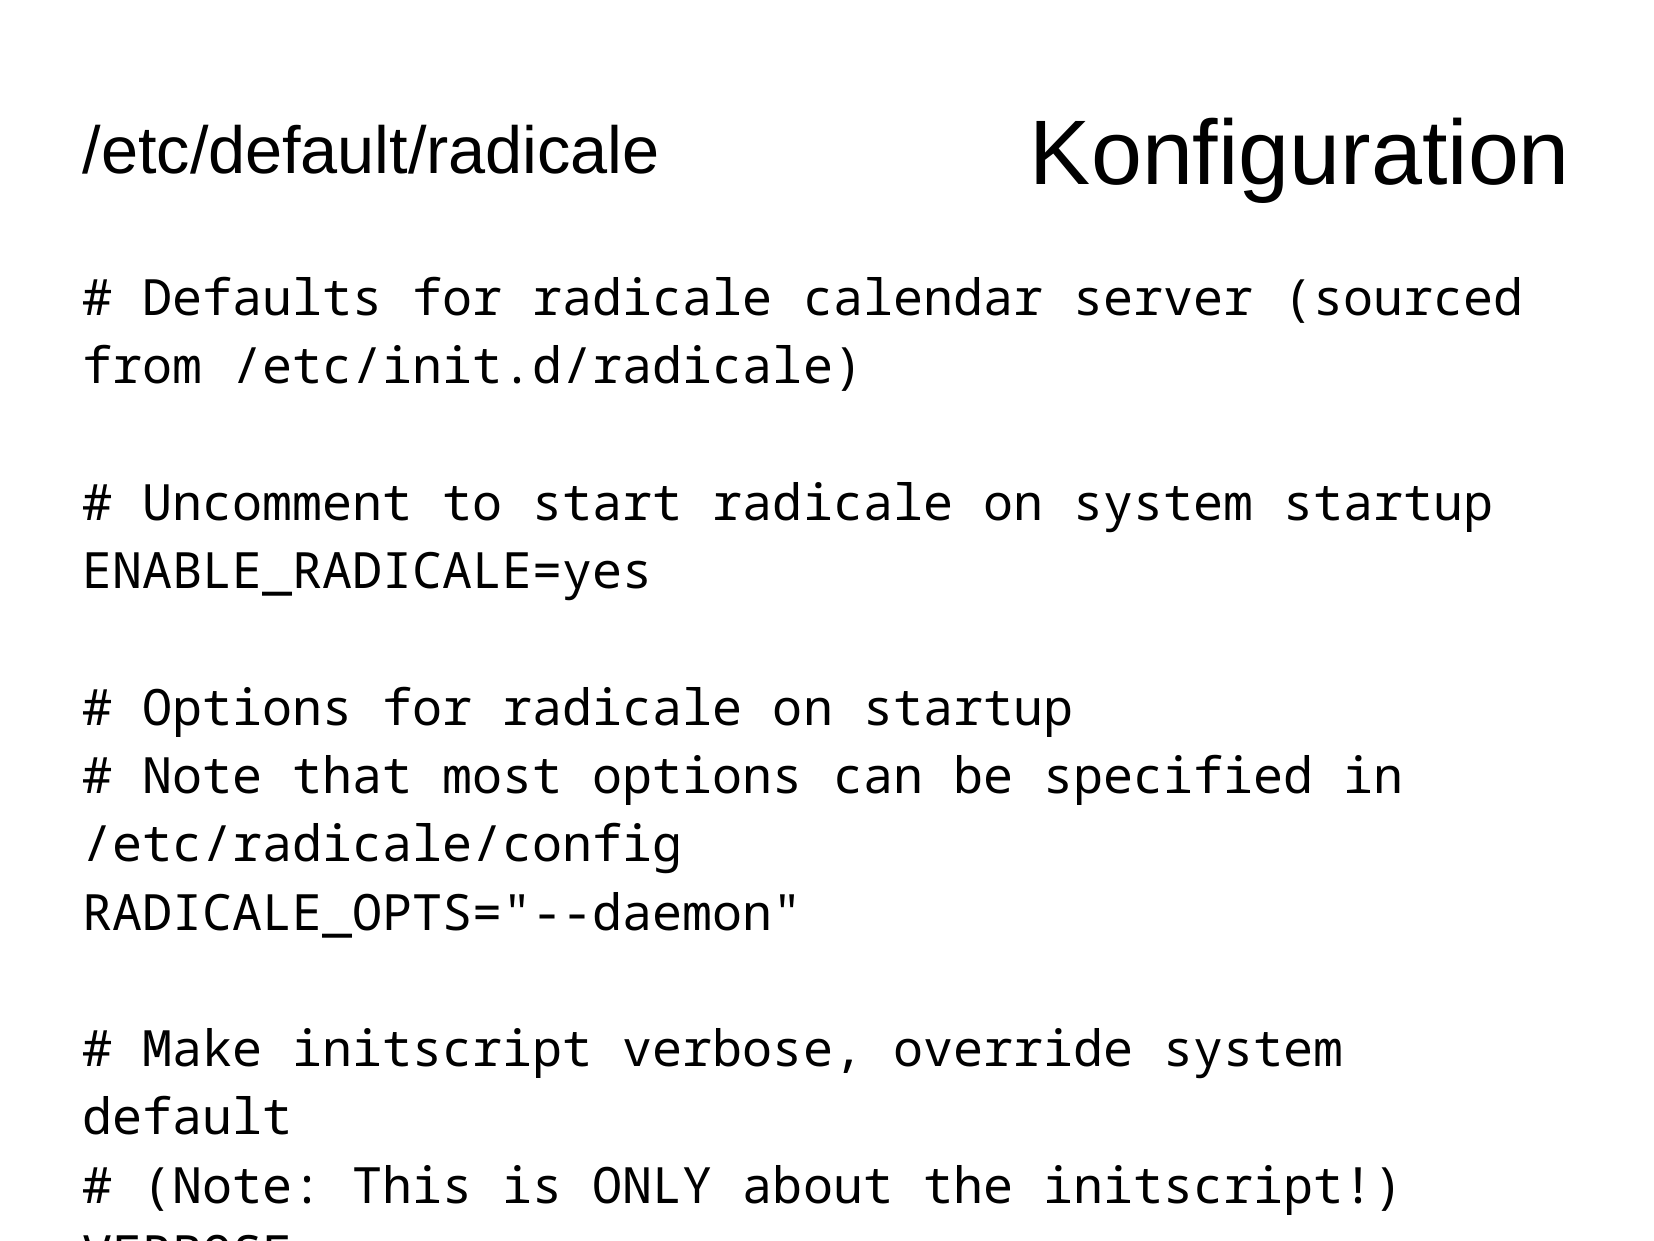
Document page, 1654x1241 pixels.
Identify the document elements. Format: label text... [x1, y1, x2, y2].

subtitle /etc/default/radicale # Defaults for radicale calendar server (sourced from /etc/init.d/radicale) # Uncomment to start radicale on system startup ENABLE_RADICALE=yes # Options for radicale on startup # Note that most options can be specified in /etc/radicale/config RADICALE_OPTS="--daemon" # Make initscript verbose, override system default # (Note: This is ONLY about the initscript!) VERBOSE=yes [82, 198, 1571, 1200]
title Konfiguration [82, 49, 1571, 198]
